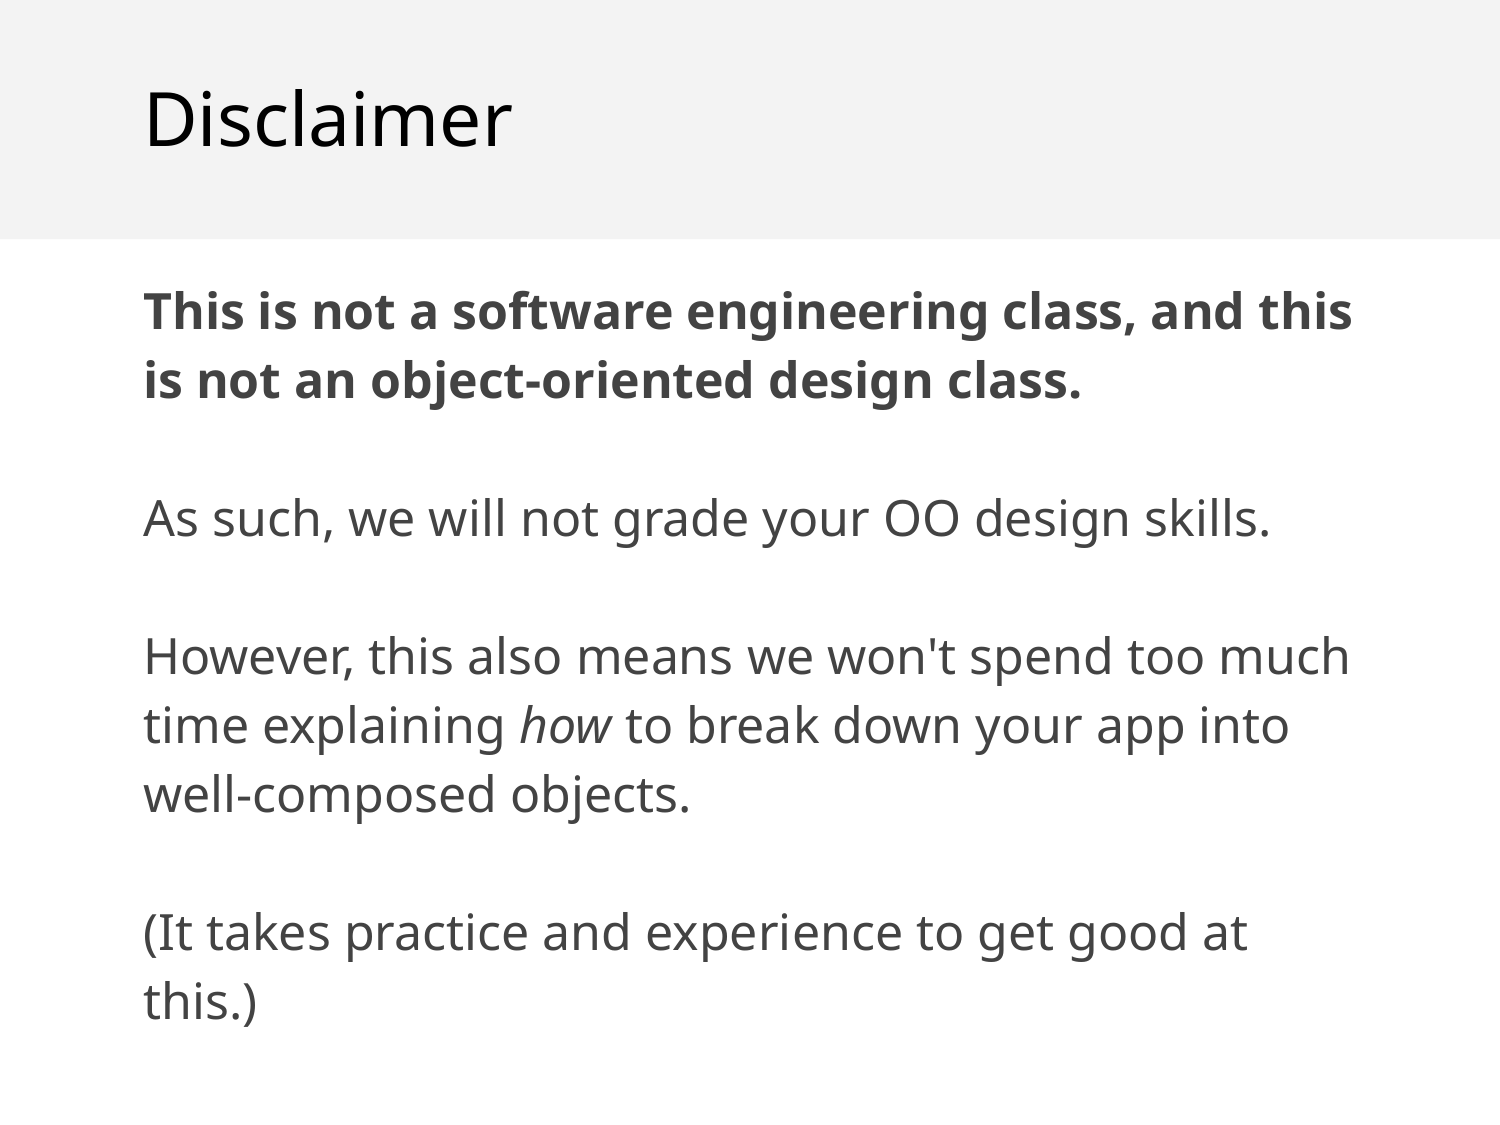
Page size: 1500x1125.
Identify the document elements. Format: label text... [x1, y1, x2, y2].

list This is not a software engineering class, and this is not an object-oriented design class. As such, we will not grade your OO design skills. However, this also means we won't spend too much time explaining how to break down your app into well-composed objects. (It takes practice and experience to get good at this.) [128, 255, 1372, 1004]
title Disclaimer [128, 56, 1372, 183]
